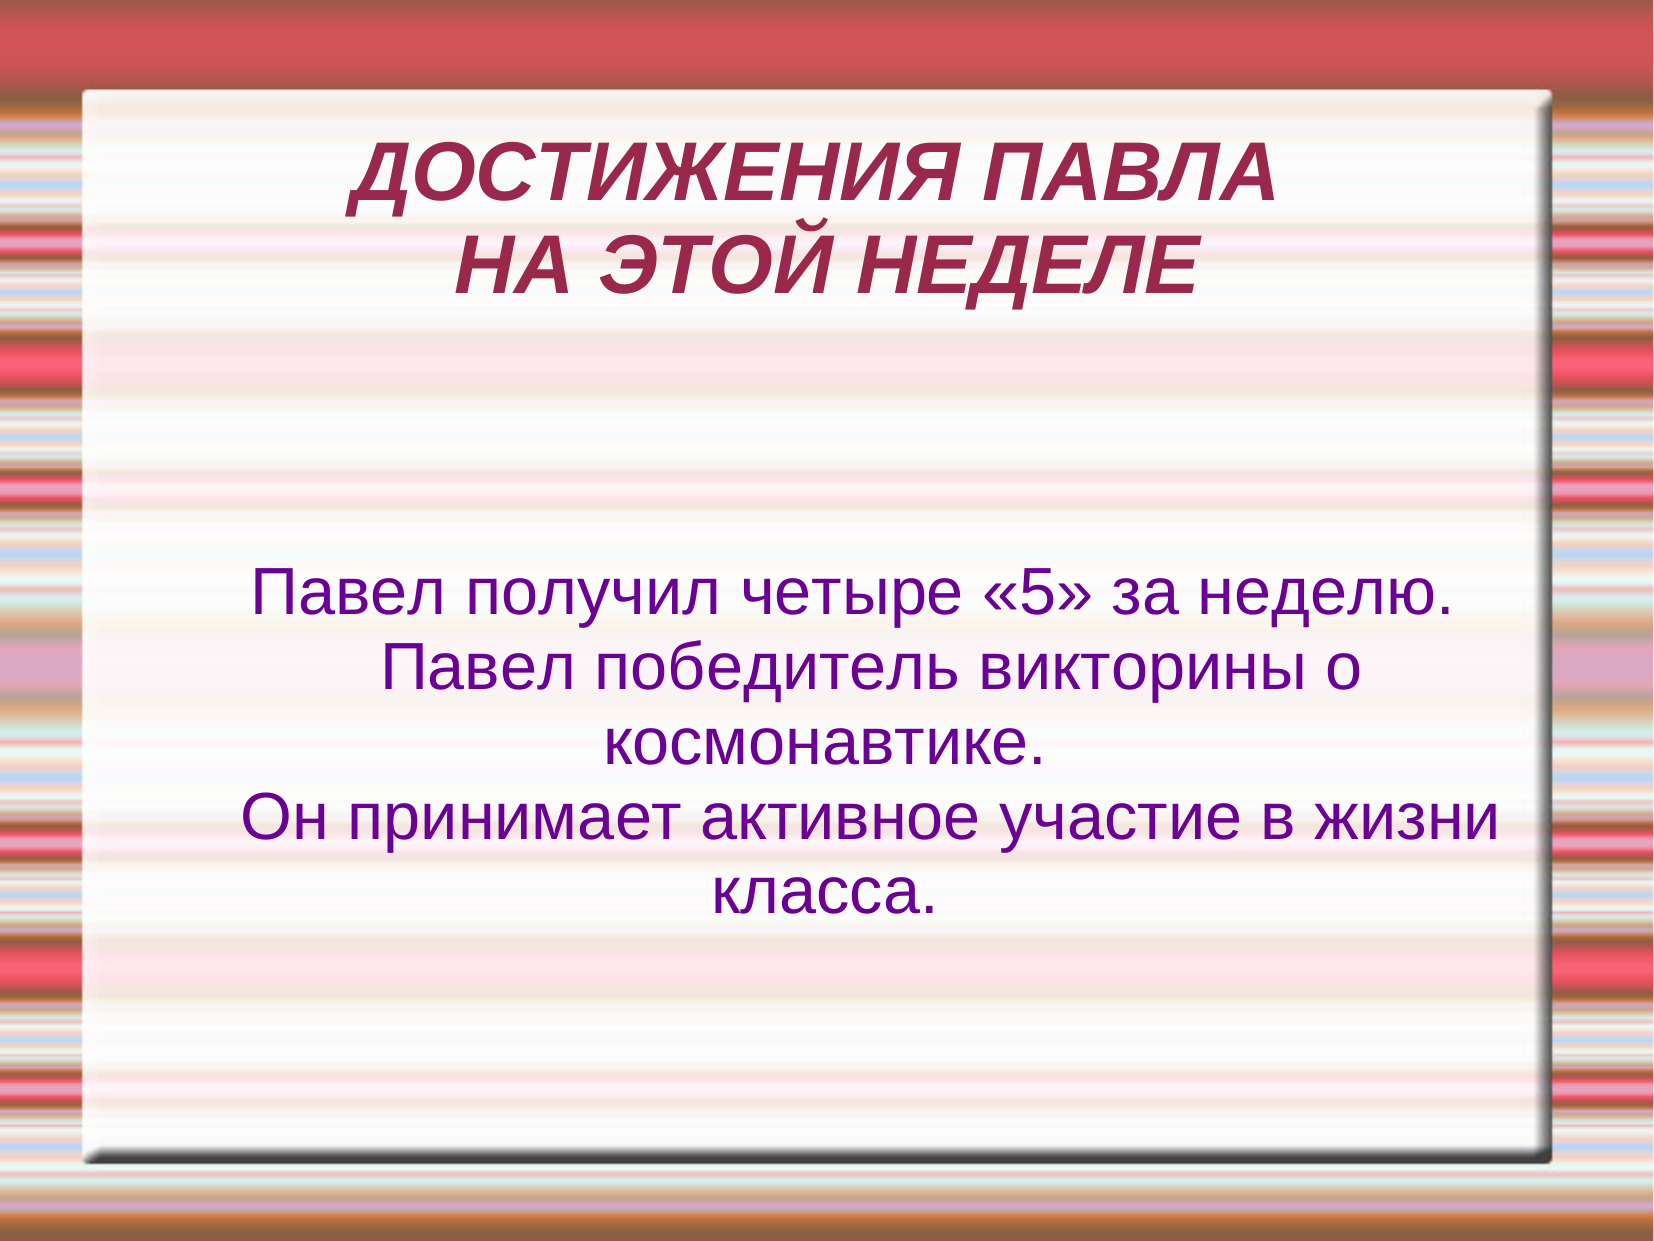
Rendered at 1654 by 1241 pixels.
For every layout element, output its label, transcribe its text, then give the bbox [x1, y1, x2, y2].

subtitle Павел получил четыре «5» за неделю. Павел победитель викторины о космонавтике. Он принимает активное участие в жизни класса. [134, 358, 1516, 1125]
title ДОСТИЖЕНИЯ ПАВЛА НА ЭТОЙ НЕДЕЛЕ [121, 122, 1534, 315]
picture [0, 0, 1654, 1241]
